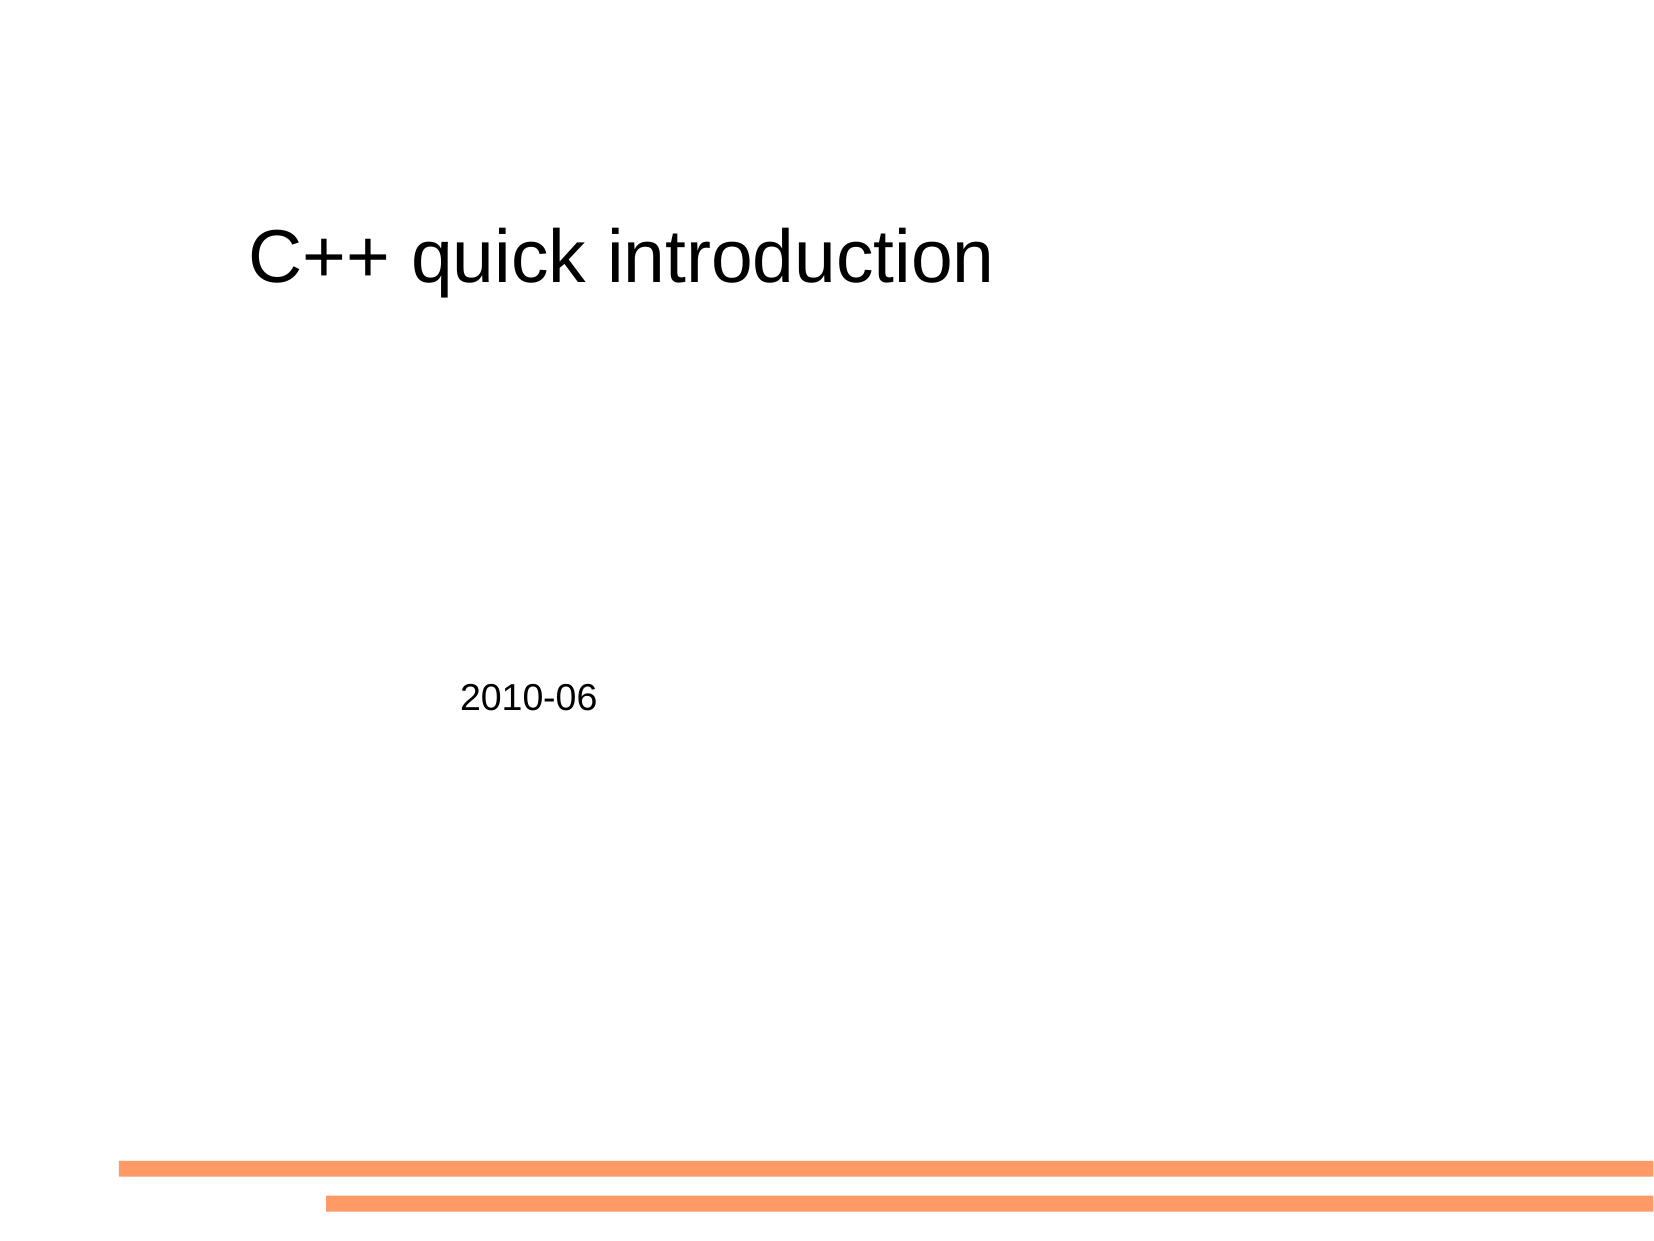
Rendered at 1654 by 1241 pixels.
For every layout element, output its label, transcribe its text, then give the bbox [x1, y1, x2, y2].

text_box C++ quick introduction 2010-06 [62, 51, 1597, 1126]
